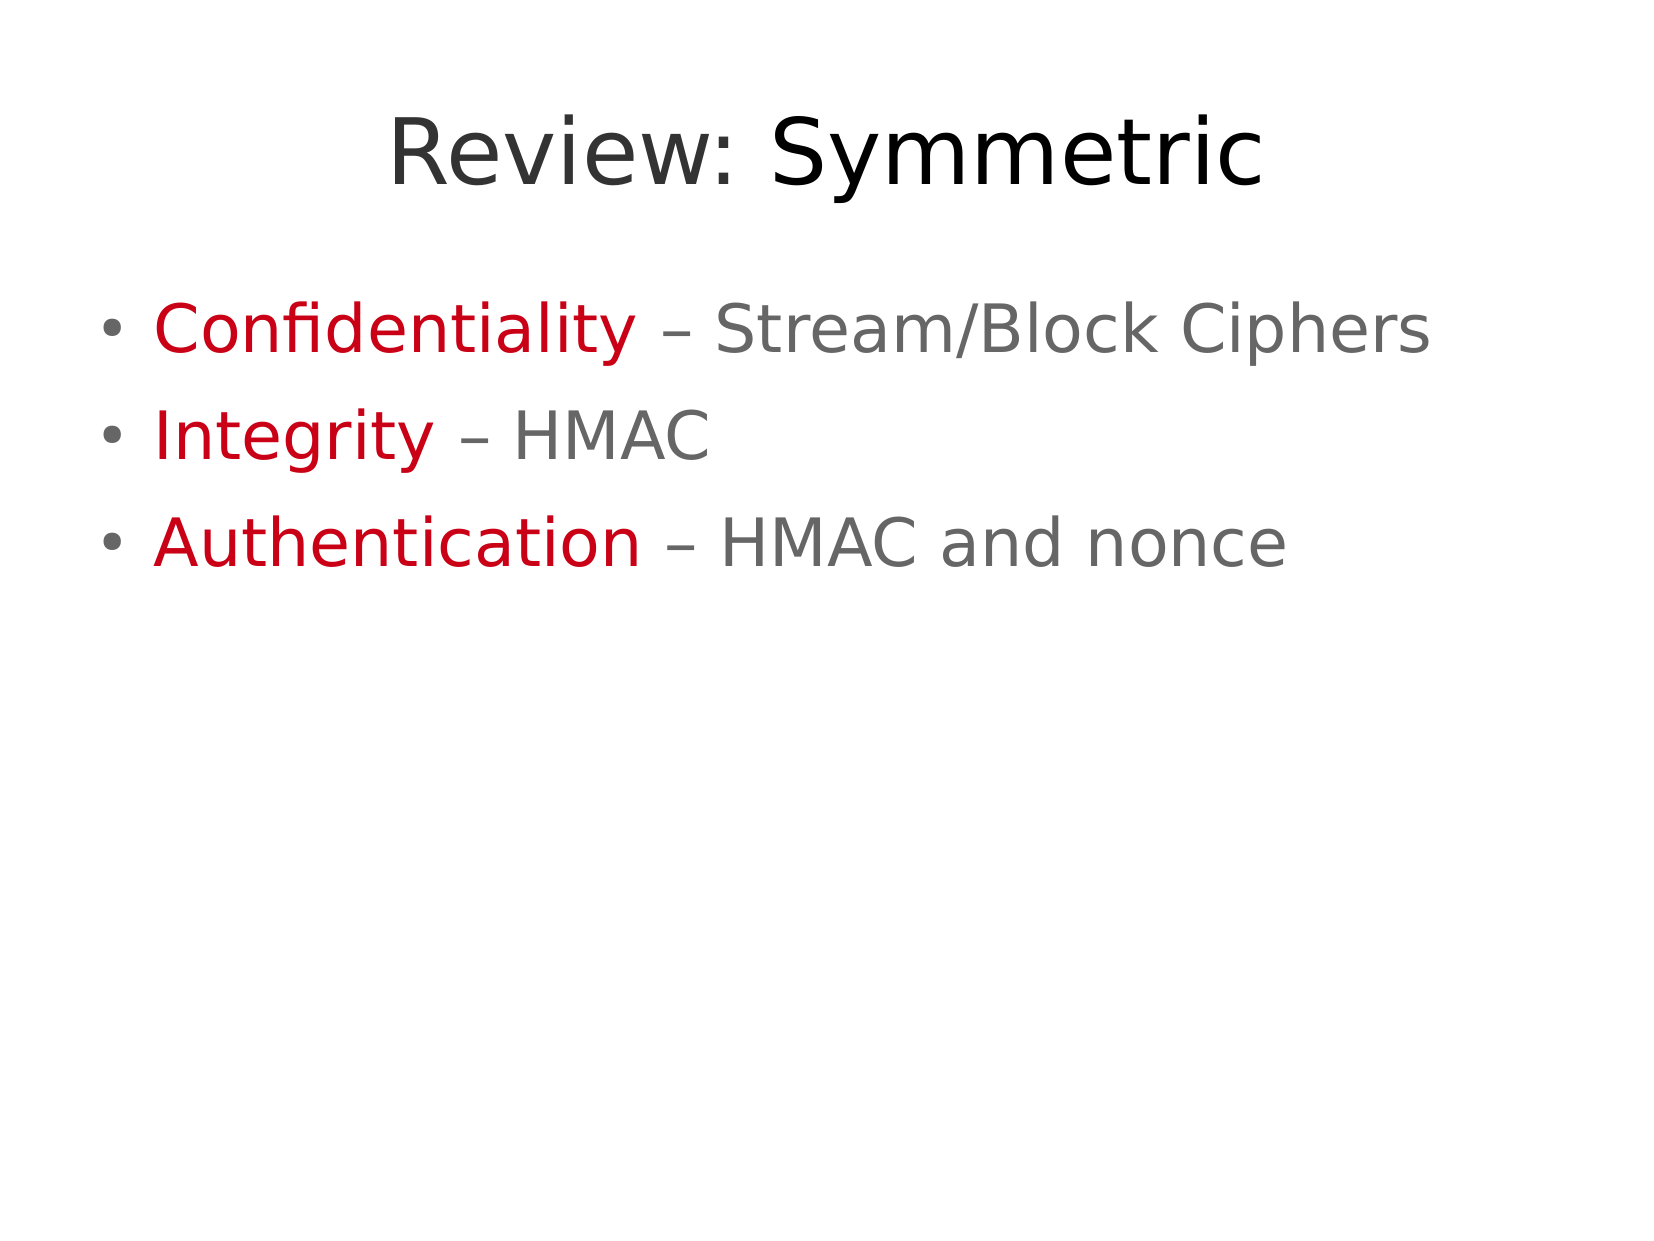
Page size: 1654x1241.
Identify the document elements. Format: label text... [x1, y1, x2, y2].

list Confidentiality – Stream/Block Ciphers Integrity – HMAC Authentication – HMAC and nonce [82, 290, 1571, 1109]
title Review: Symmetric [82, 49, 1571, 257]
